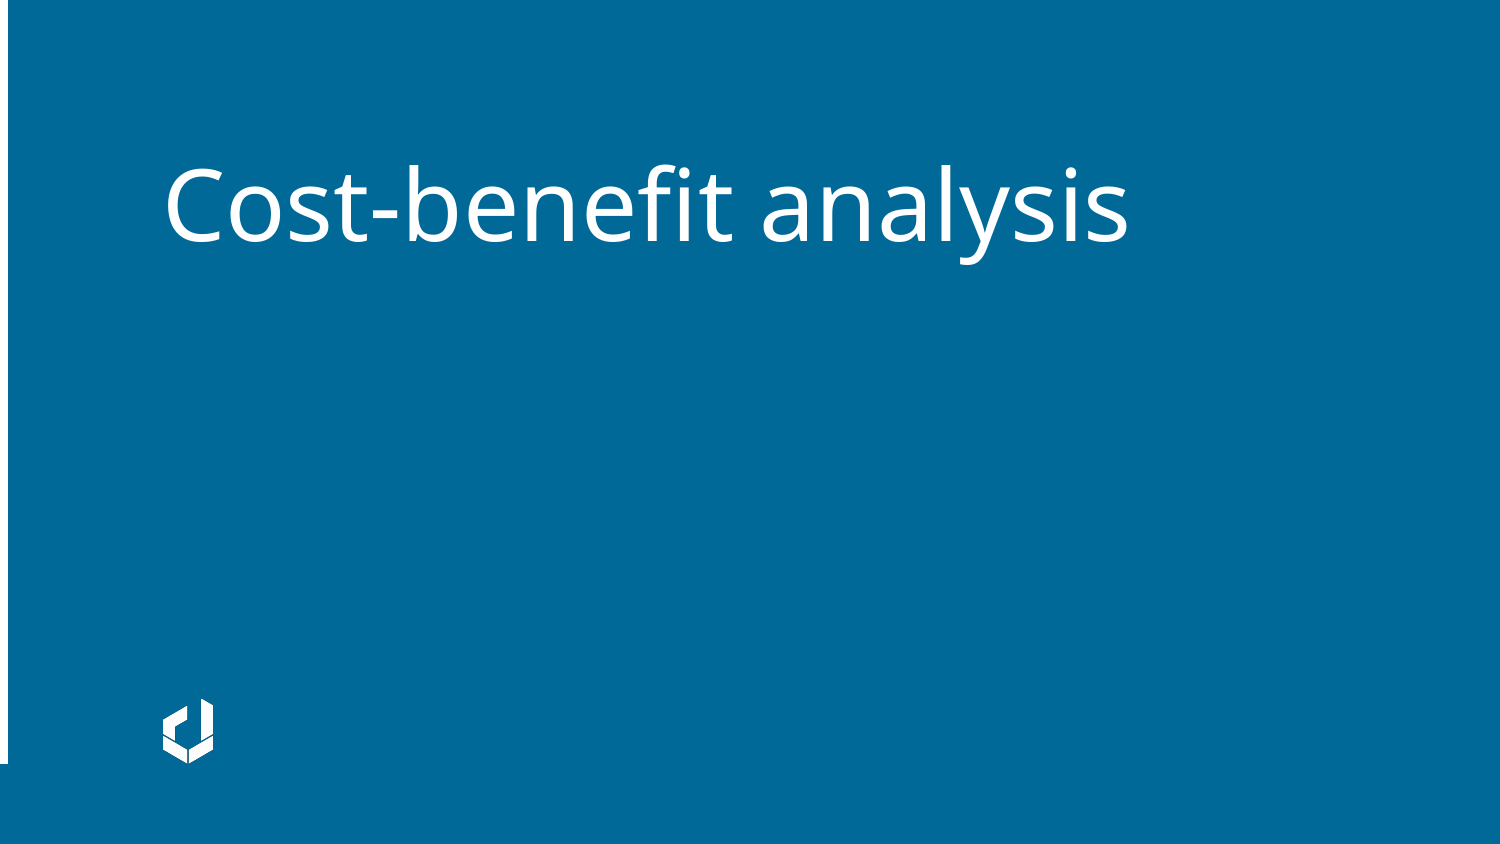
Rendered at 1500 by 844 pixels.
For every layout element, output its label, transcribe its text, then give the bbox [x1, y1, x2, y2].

title Cost-benefit analysis [147, 126, 1396, 615]
